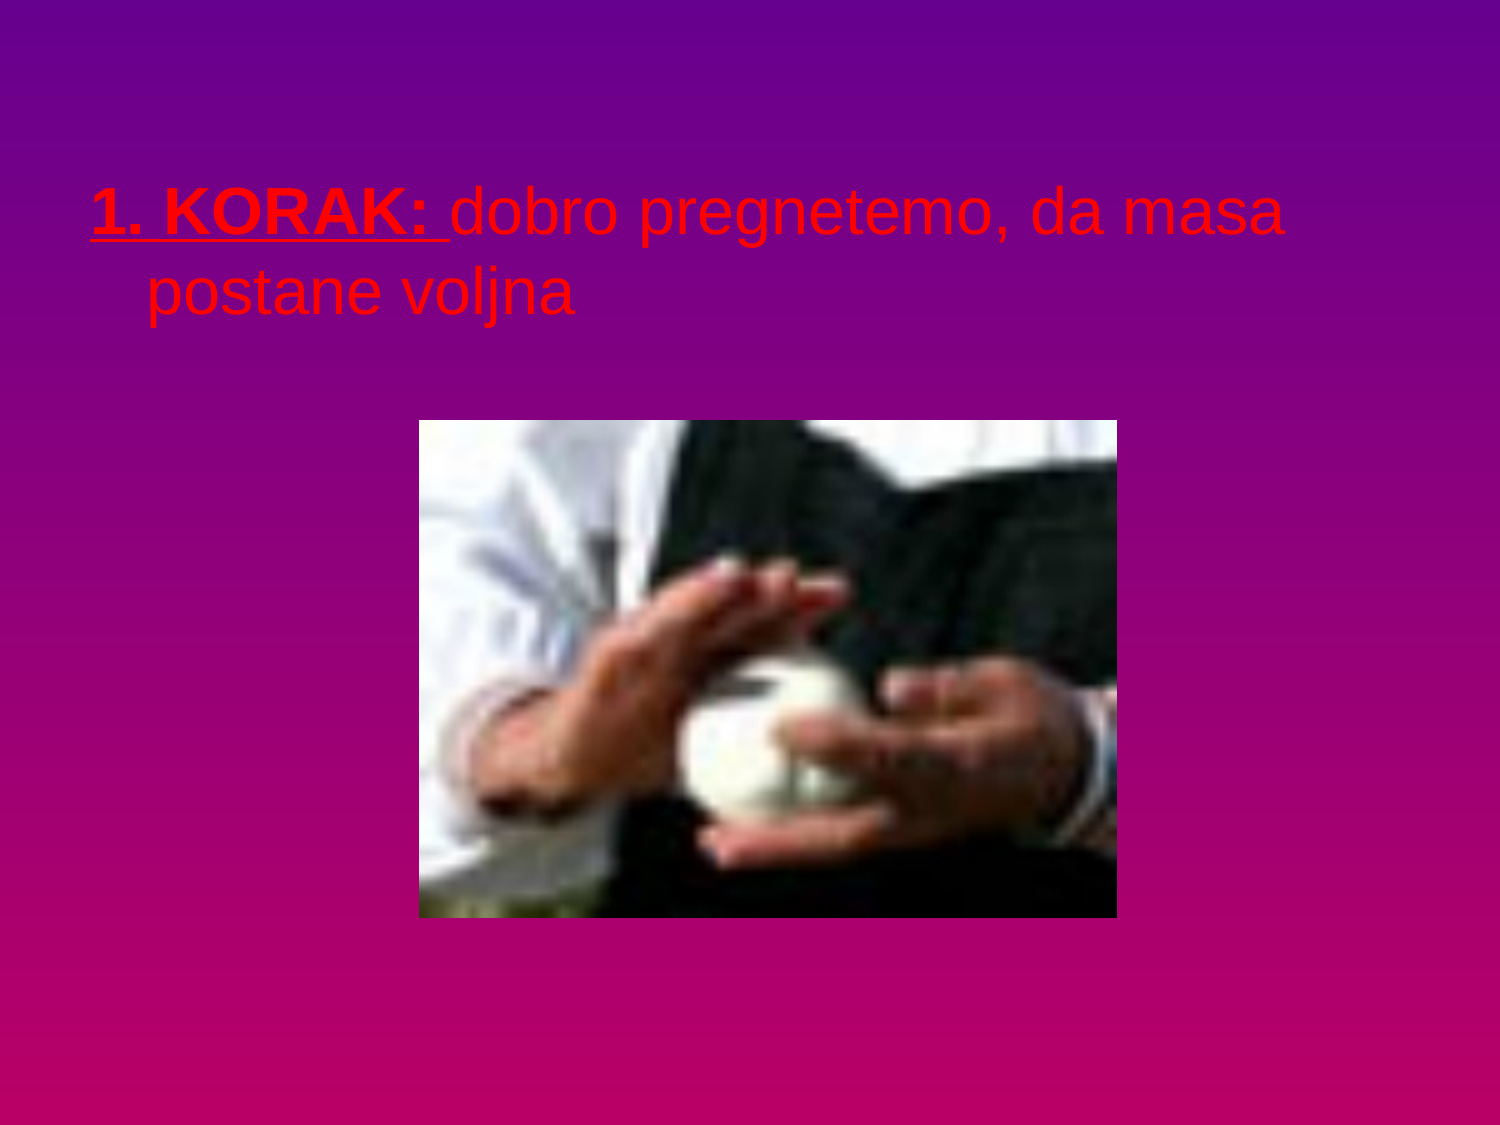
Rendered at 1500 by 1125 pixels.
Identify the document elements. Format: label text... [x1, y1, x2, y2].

picture [419, 420, 1117, 918]
list 1. KORAK: dobro pregnetemo, da masa postane voljna [75, 160, 1425, 1005]
